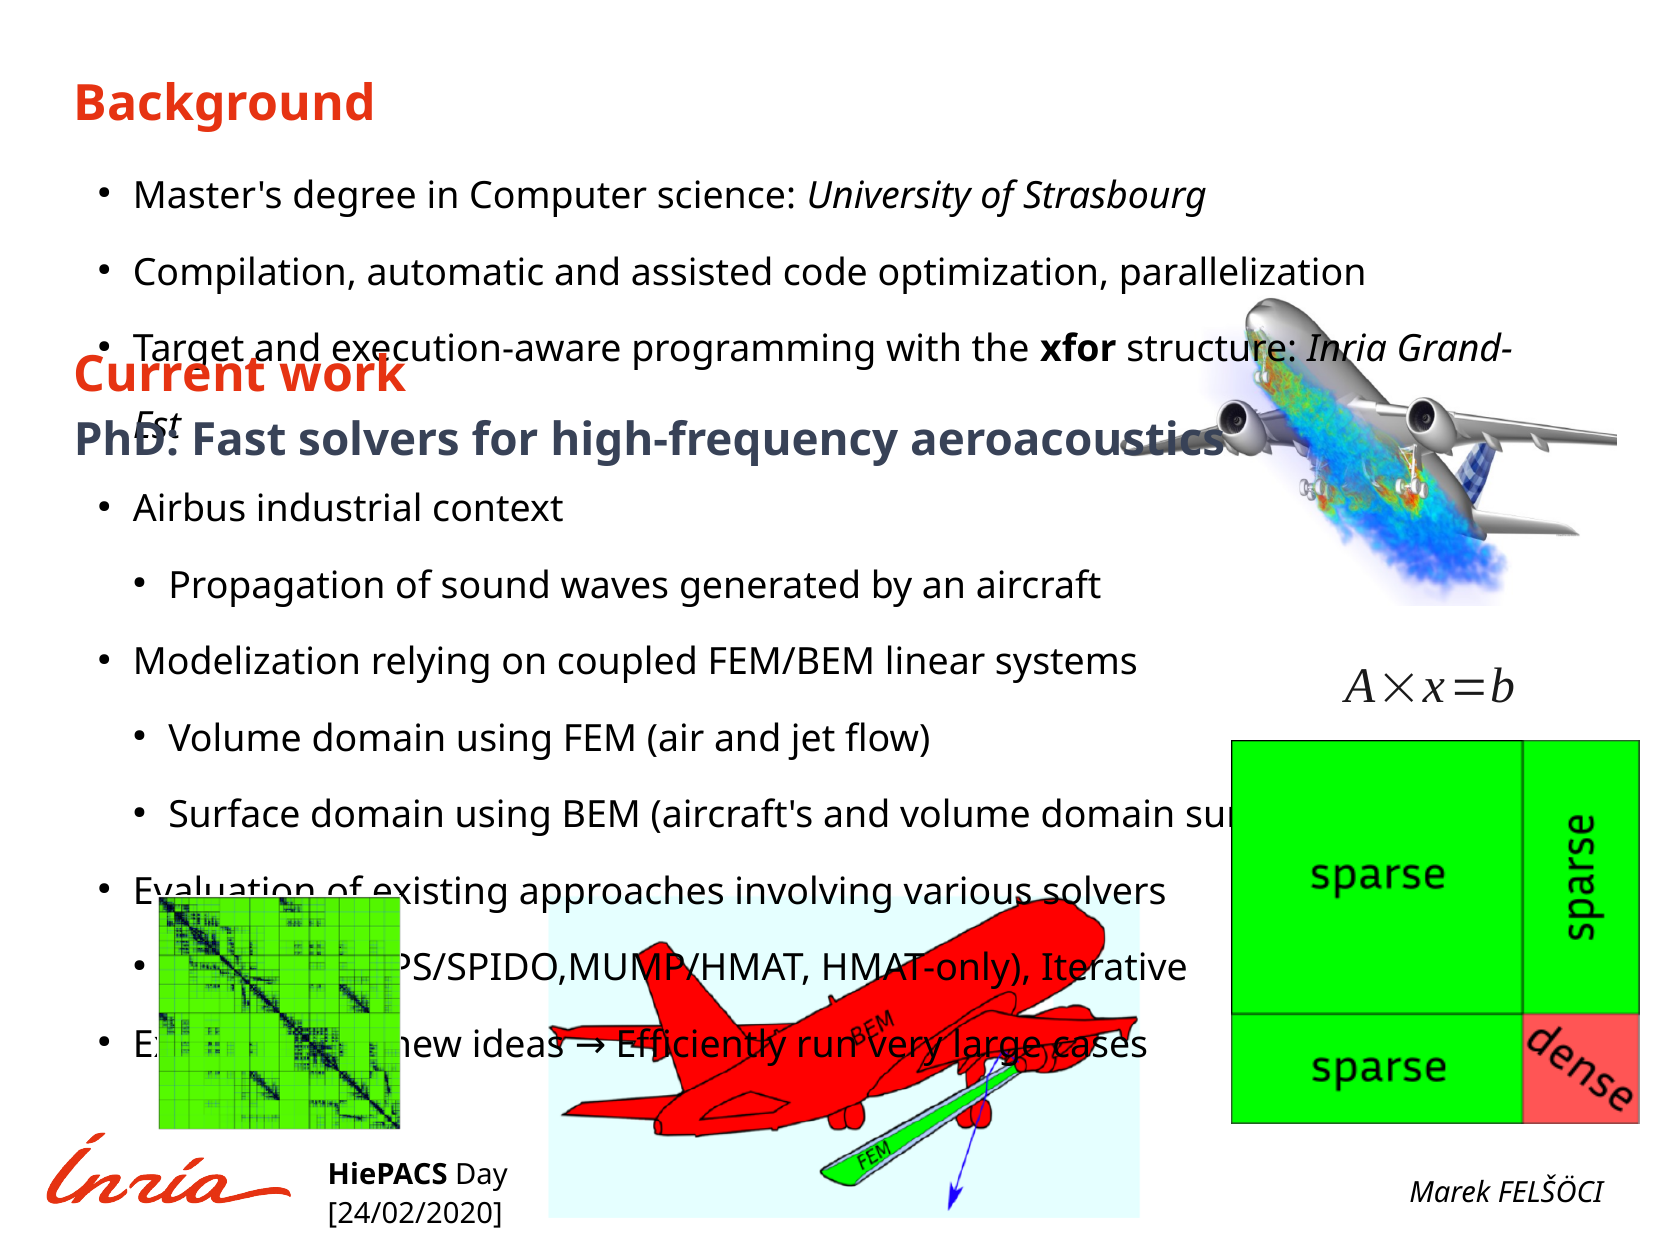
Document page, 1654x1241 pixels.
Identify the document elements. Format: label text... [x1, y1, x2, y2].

text_box Airbus industrial context Propagation of sound waves generated by an aircraft Modelization relying on coupled FEM/BEM linear systems Volume domain using FEM (air and jet flow) Surface domain using BEM (aircraft's and volume domain surface) Evaluation of existing approaches involving various solvers Direct (MUMPS/SPIDO,MUMP/HMAT, HMAT-only), Iterative Exploration of new ideas → Efficiently run very large cases [82, 448, 1558, 896]
text_box Master's degree in Computer science: University of Strasbourg Compilation, automatic and assisted code optimization, parallelization Target and execution-aware programming with the xfor structure: Inria Grand-Est [82, 135, 1558, 301]
picture [876, 896, 887, 902]
picture [548, 896, 556, 902]
picture [997, 896, 1008, 902]
text_box Background [59, 59, 352, 124]
picture [569, 896, 579, 902]
picture [974, 896, 985, 902]
picture [1135, 1039, 1141, 1046]
picture [927, 896, 937, 902]
picture [792, 896, 803, 902]
text_box Current work PhD: Fast solvers for high-frequency aeroacoustics [59, 330, 1106, 442]
chart [1333, 659, 1523, 715]
picture [606, 896, 617, 902]
picture [548, 1044, 559, 1055]
picture [548, 957, 552, 976]
picture [548, 896, 1141, 1219]
picture [1117, 274, 1617, 607]
picture [35, 895, 401, 1215]
picture [1066, 896, 1077, 902]
picture [1231, 740, 1640, 1124]
picture [628, 896, 638, 902]
